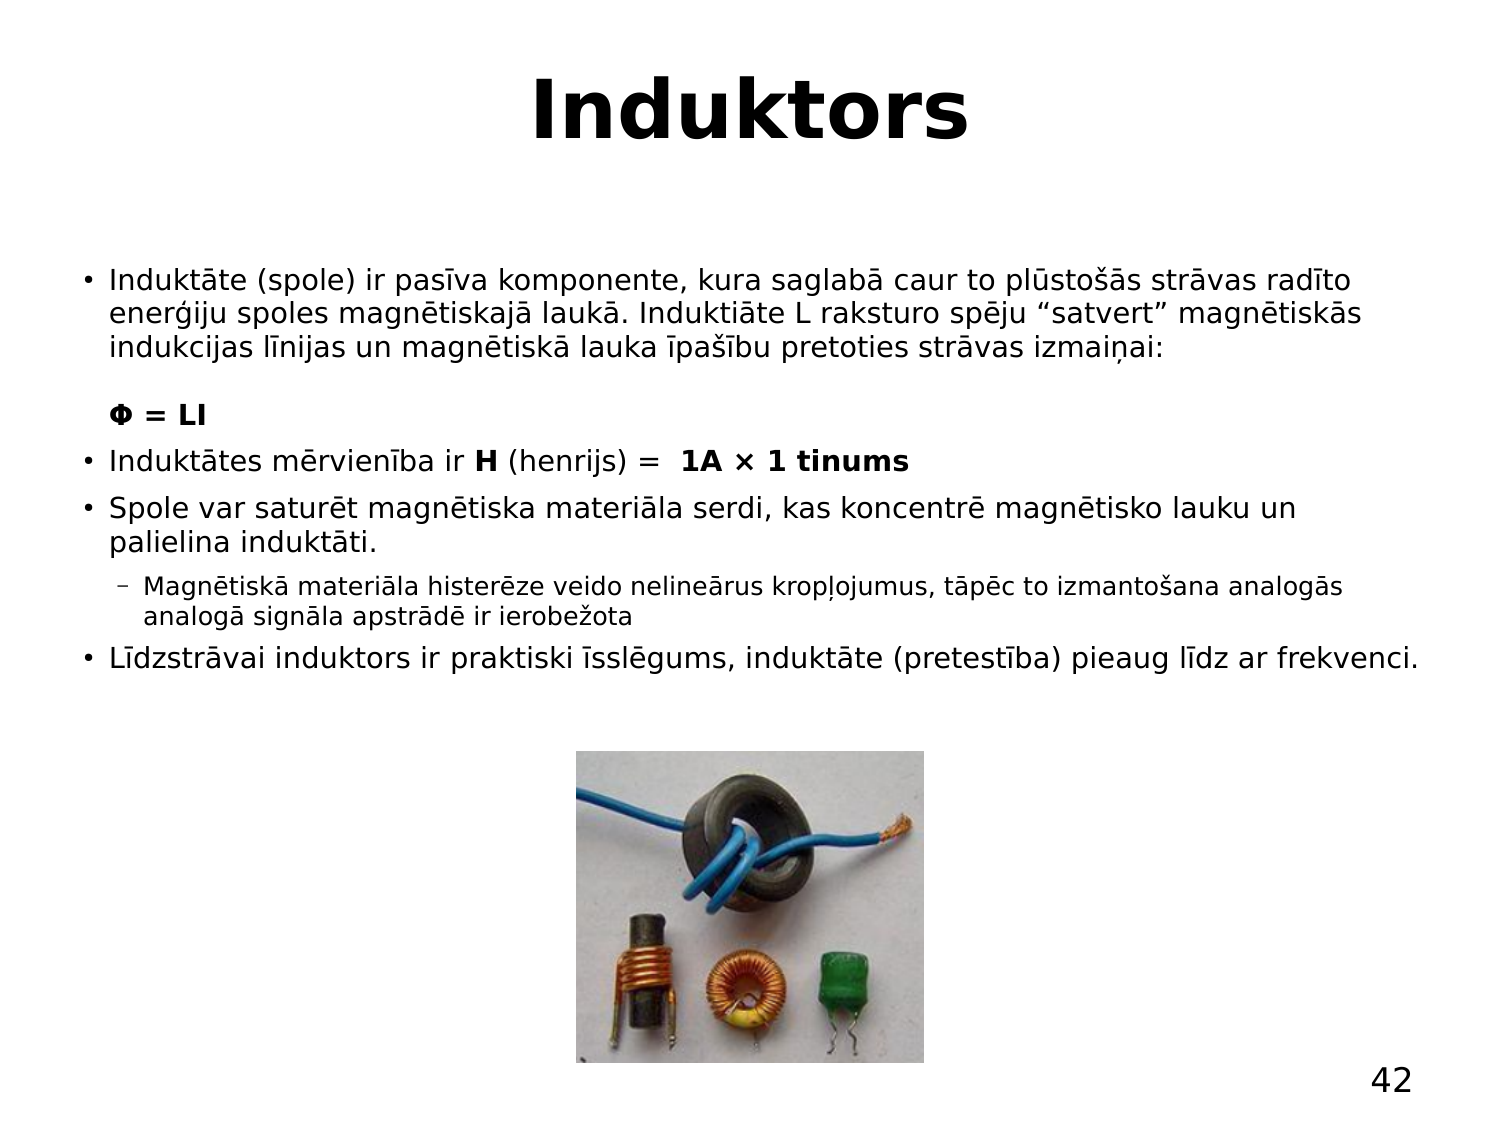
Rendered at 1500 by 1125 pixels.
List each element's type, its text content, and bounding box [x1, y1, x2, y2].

picture [576, 751, 924, 1063]
title Induktors [75, 44, 1425, 177]
list Induktāte (spole) ir pasīva komponente, kura saglabā caur to plūstošās strāvas radīto enerģiju spoles magnētiskajā laukā. Induktiāte L raksturo spēju “satvert” magnētiskās indukcijas līnijas un magnētiskā lauka īpašību pretoties strāvas izmaiņai: Φ = LI Induktātes mērvienība ir H (henrijs) = 1A × 1 tinums Spole var saturēt magnētiska materiāla serdi, kas koncentrē magnētisko lauku un palielina induktāti. Magnētiskā materiāla histerēze veido nelineārus kropļojumus, tāpēc to izmantošana analogās analogā signāla apstrādē ir ierobežota Līdzstrāvai induktors ir praktiski īsslēgums, induktāte (pretestība) pieaug līdz ar frekvenci. [75, 263, 1425, 709]
